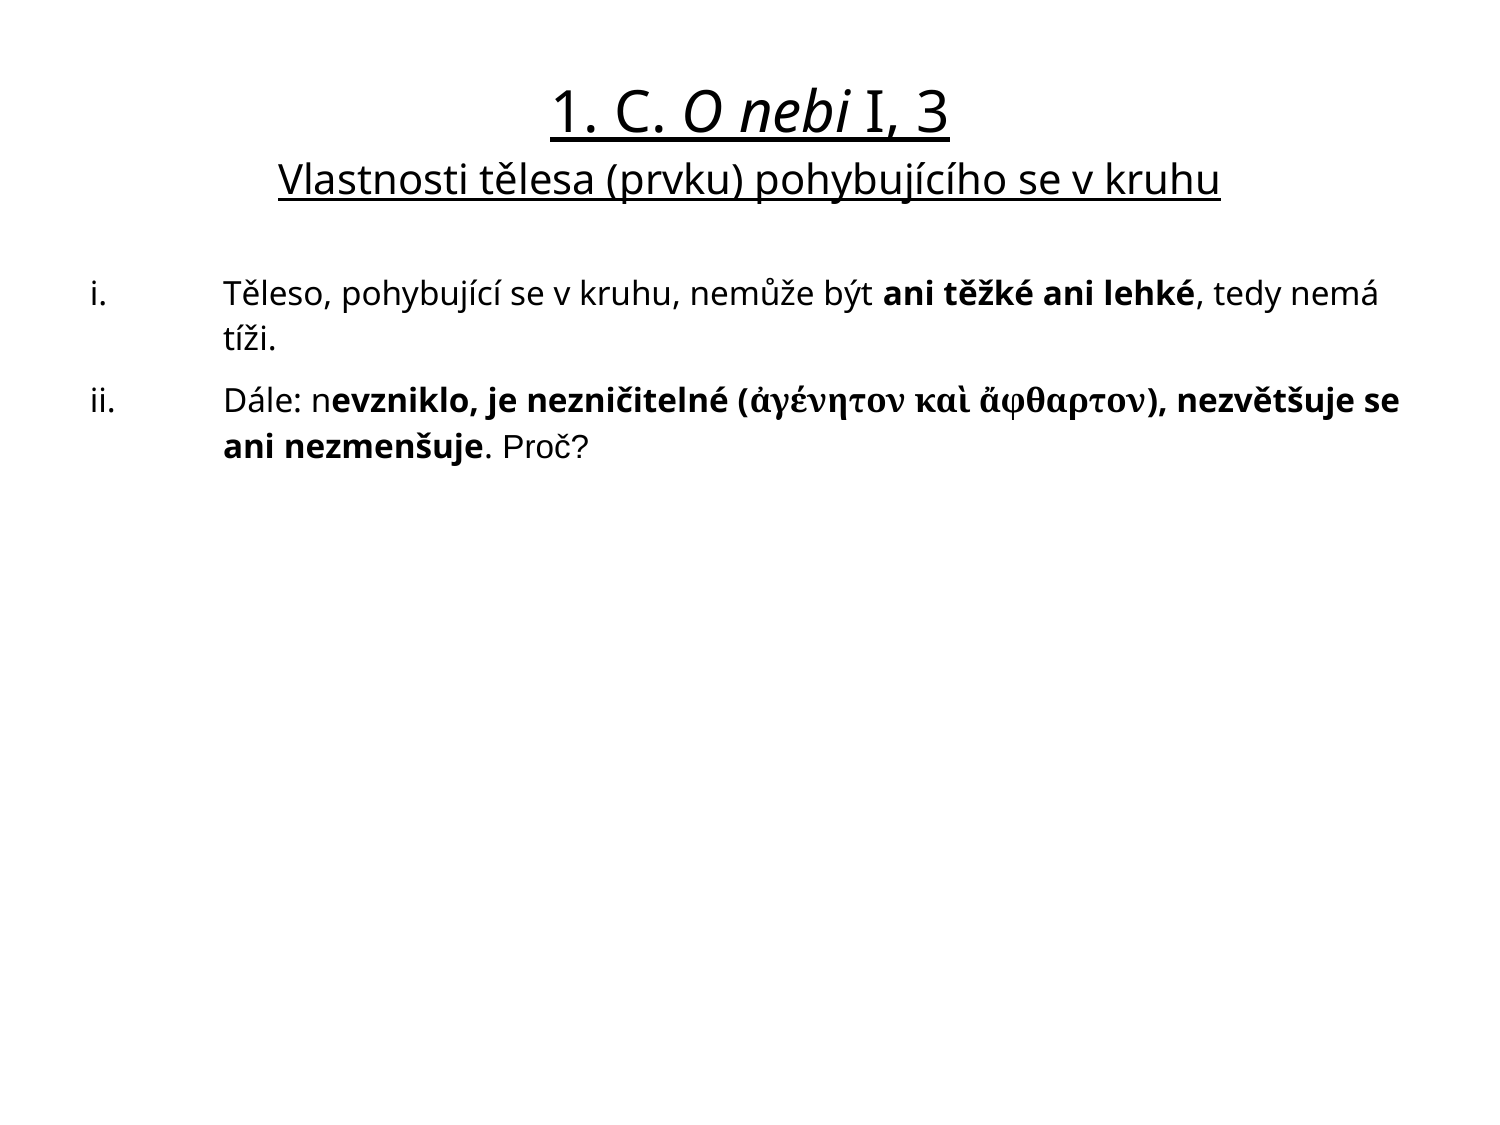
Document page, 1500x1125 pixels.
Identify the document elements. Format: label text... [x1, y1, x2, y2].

title 1. C. O nebi I, 3 Vlastnosti tělesa (prvku) pohybujícího se v kruhu [75, 45, 1426, 233]
list Těleso, pohybující se v kruhu, nemůže být ani těžké ani lehké, tedy nemá tíži. Dále: nevzniklo, je nezničitelné (ἀγένητον καὶ ἄφθαρτον), nezvětšuje se ani nezmenšuje. Proč? [75, 262, 1426, 1006]
